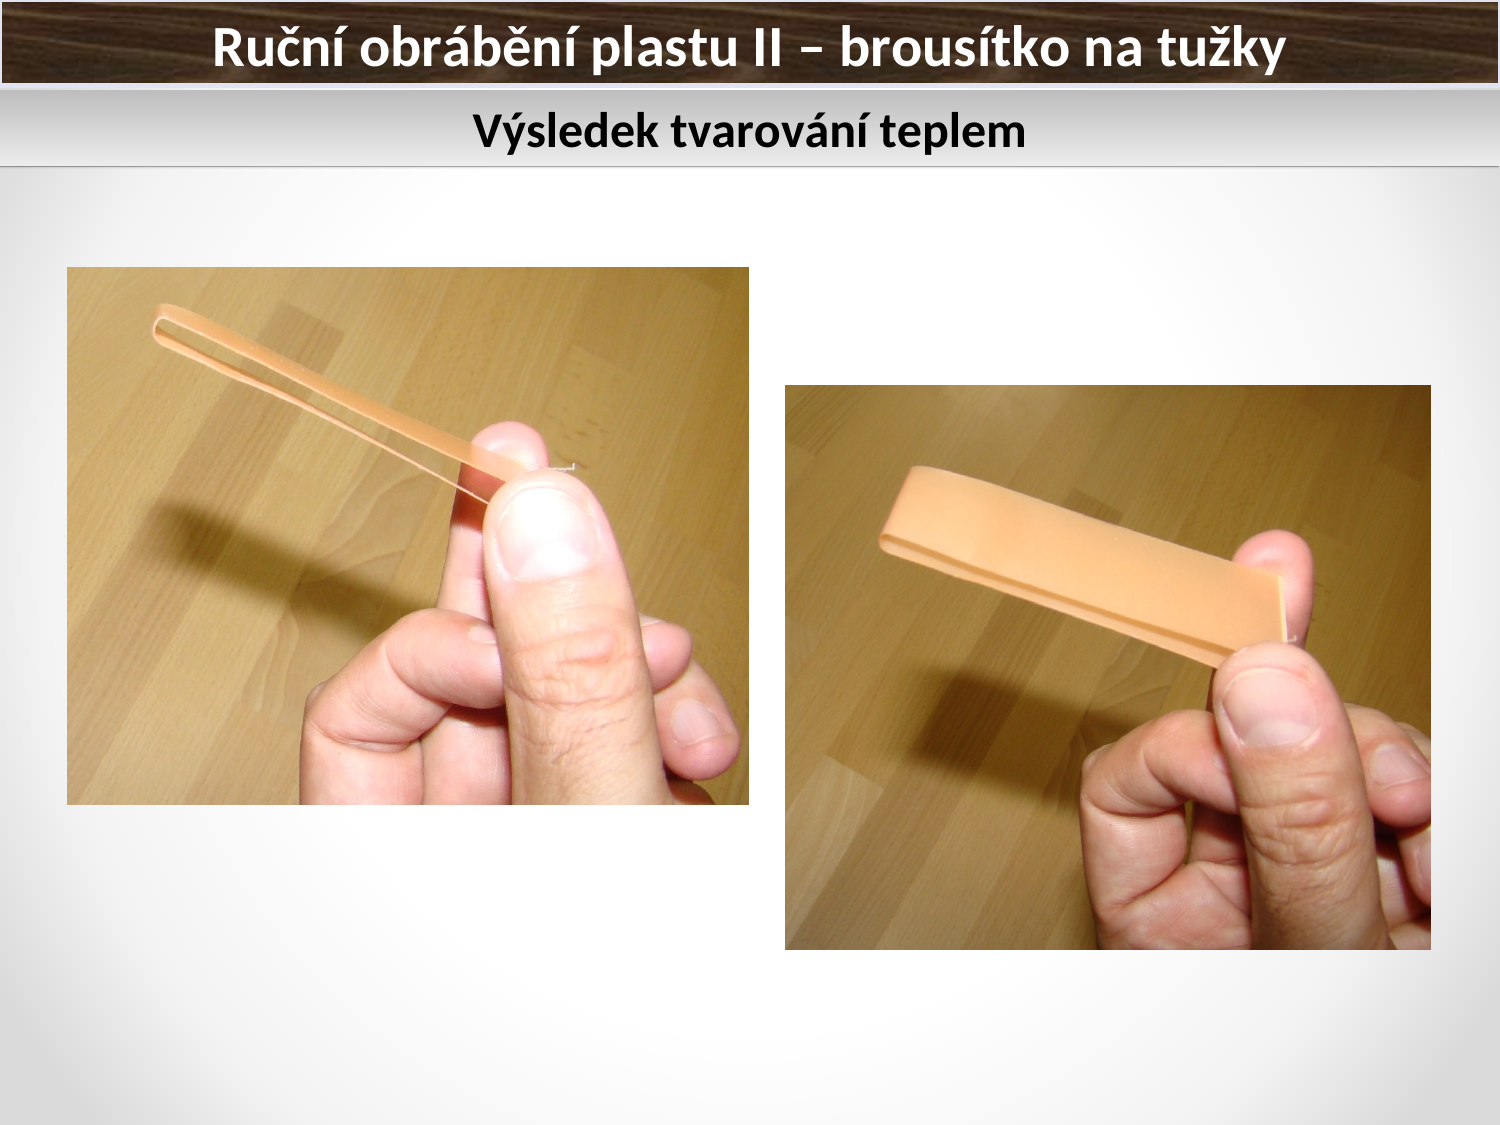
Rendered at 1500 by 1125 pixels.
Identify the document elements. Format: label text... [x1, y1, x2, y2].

picture [0, 166, 1500, 1125]
text_box Výsledek tvarování teplem [0, 90, 1500, 166]
text_box Ruční obrábění plastu II – brousítko na tužky [0, 0, 1500, 86]
picture [0, 86, 1500, 90]
